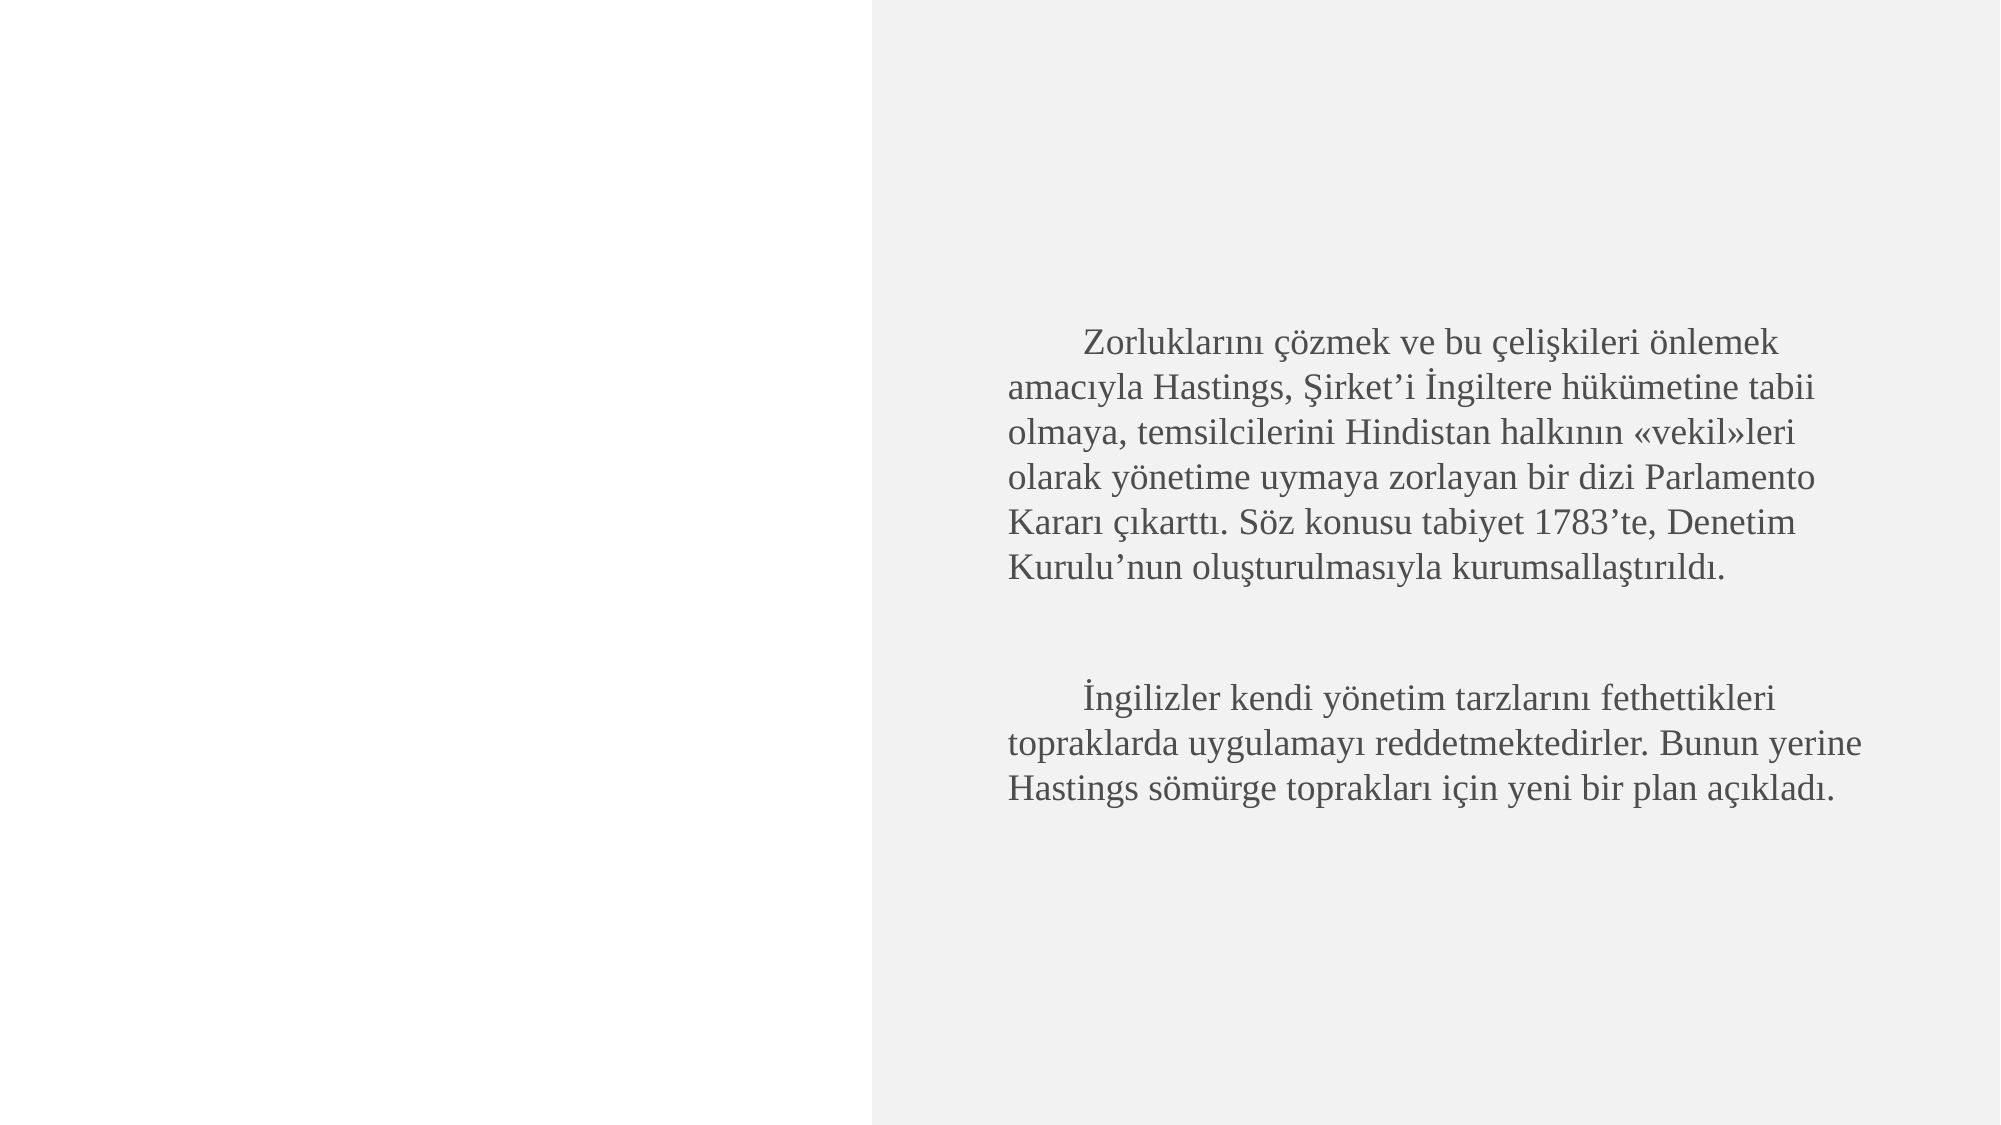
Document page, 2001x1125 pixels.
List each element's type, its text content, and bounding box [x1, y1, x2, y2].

list Zorluklarını çözmek ve bu çelişkileri önlemek amacıyla Hastings, Şirket’i İngiltere hükümetine tabii olmaya, temsilcilerini Hindistan halkının «vekil»leri olarak yönetime uymaya zorlayan bir dizi Parlamento Kararı çıkarttı. Söz konusu tabiyet 1783’te, Denetim Kurulu’nun oluşturulmasıyla kurumsallaştırıldı. İngilizler kendi yönetim tarzlarını fethettikleri topraklarda uygulamayı reddetmektedirler. Bunun yerine Hastings sömürge toprakları için yeni bir plan açıkladı. [992, 131, 1880, 994]
text_box [872, 0, 2000, 1125]
